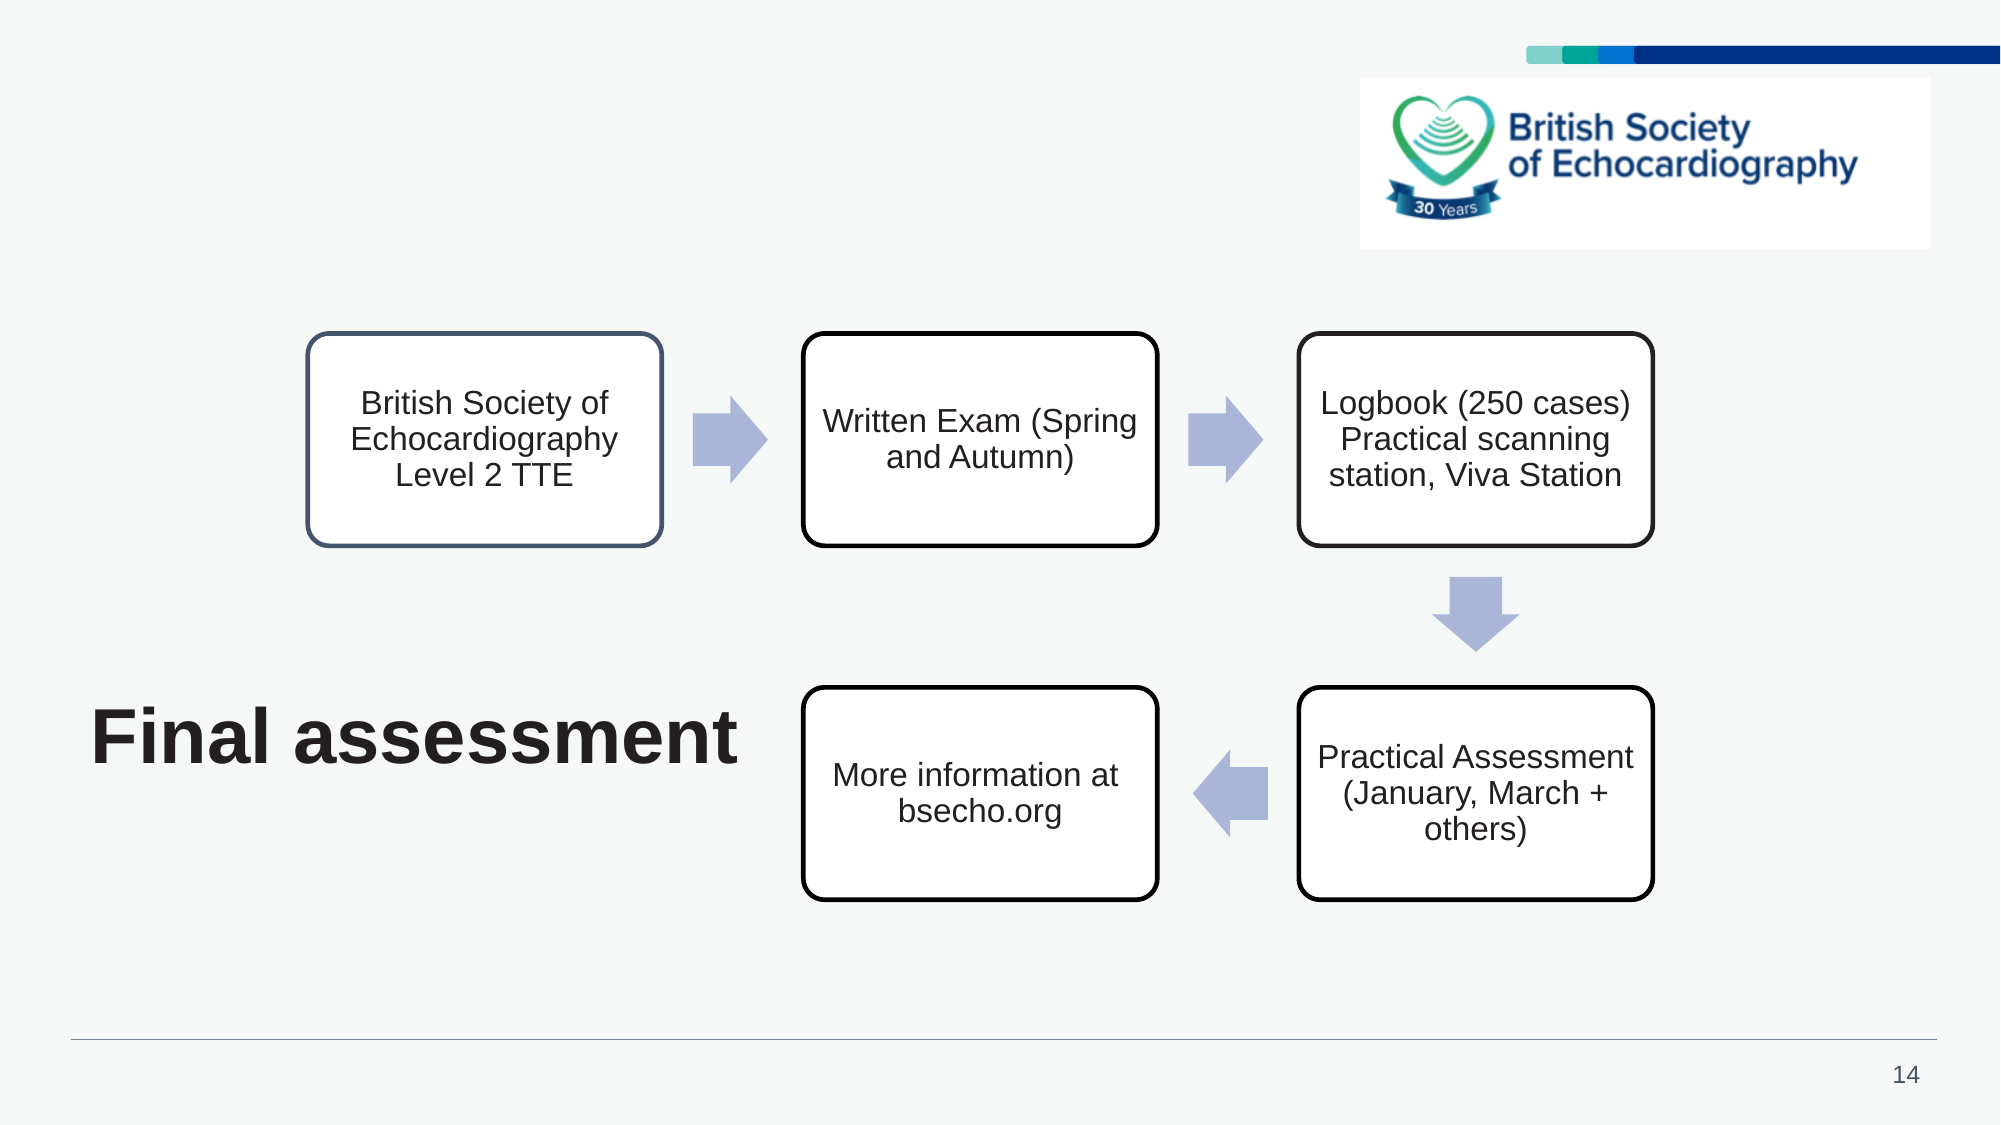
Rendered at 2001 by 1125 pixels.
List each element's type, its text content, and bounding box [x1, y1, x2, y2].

text_box Logbook (250 cases) Practical scanning station, Viva Station [1298, 333, 1653, 546]
text_box More information at bsecho.org [803, 687, 1158, 900]
title Final assessment [70, 70, 1942, 213]
text_box [1188, 395, 1264, 484]
text_box British Society of Echocardiography Level 2 TTE [307, 333, 662, 546]
text_box [1192, 749, 1268, 838]
text_box Practical Assessment (January, March + others) [1298, 687, 1653, 900]
text_box [1432, 576, 1520, 652]
picture [1360, 77, 1930, 249]
text_box [692, 395, 769, 484]
text_box Written Exam (Spring and Autumn) [803, 333, 1158, 546]
